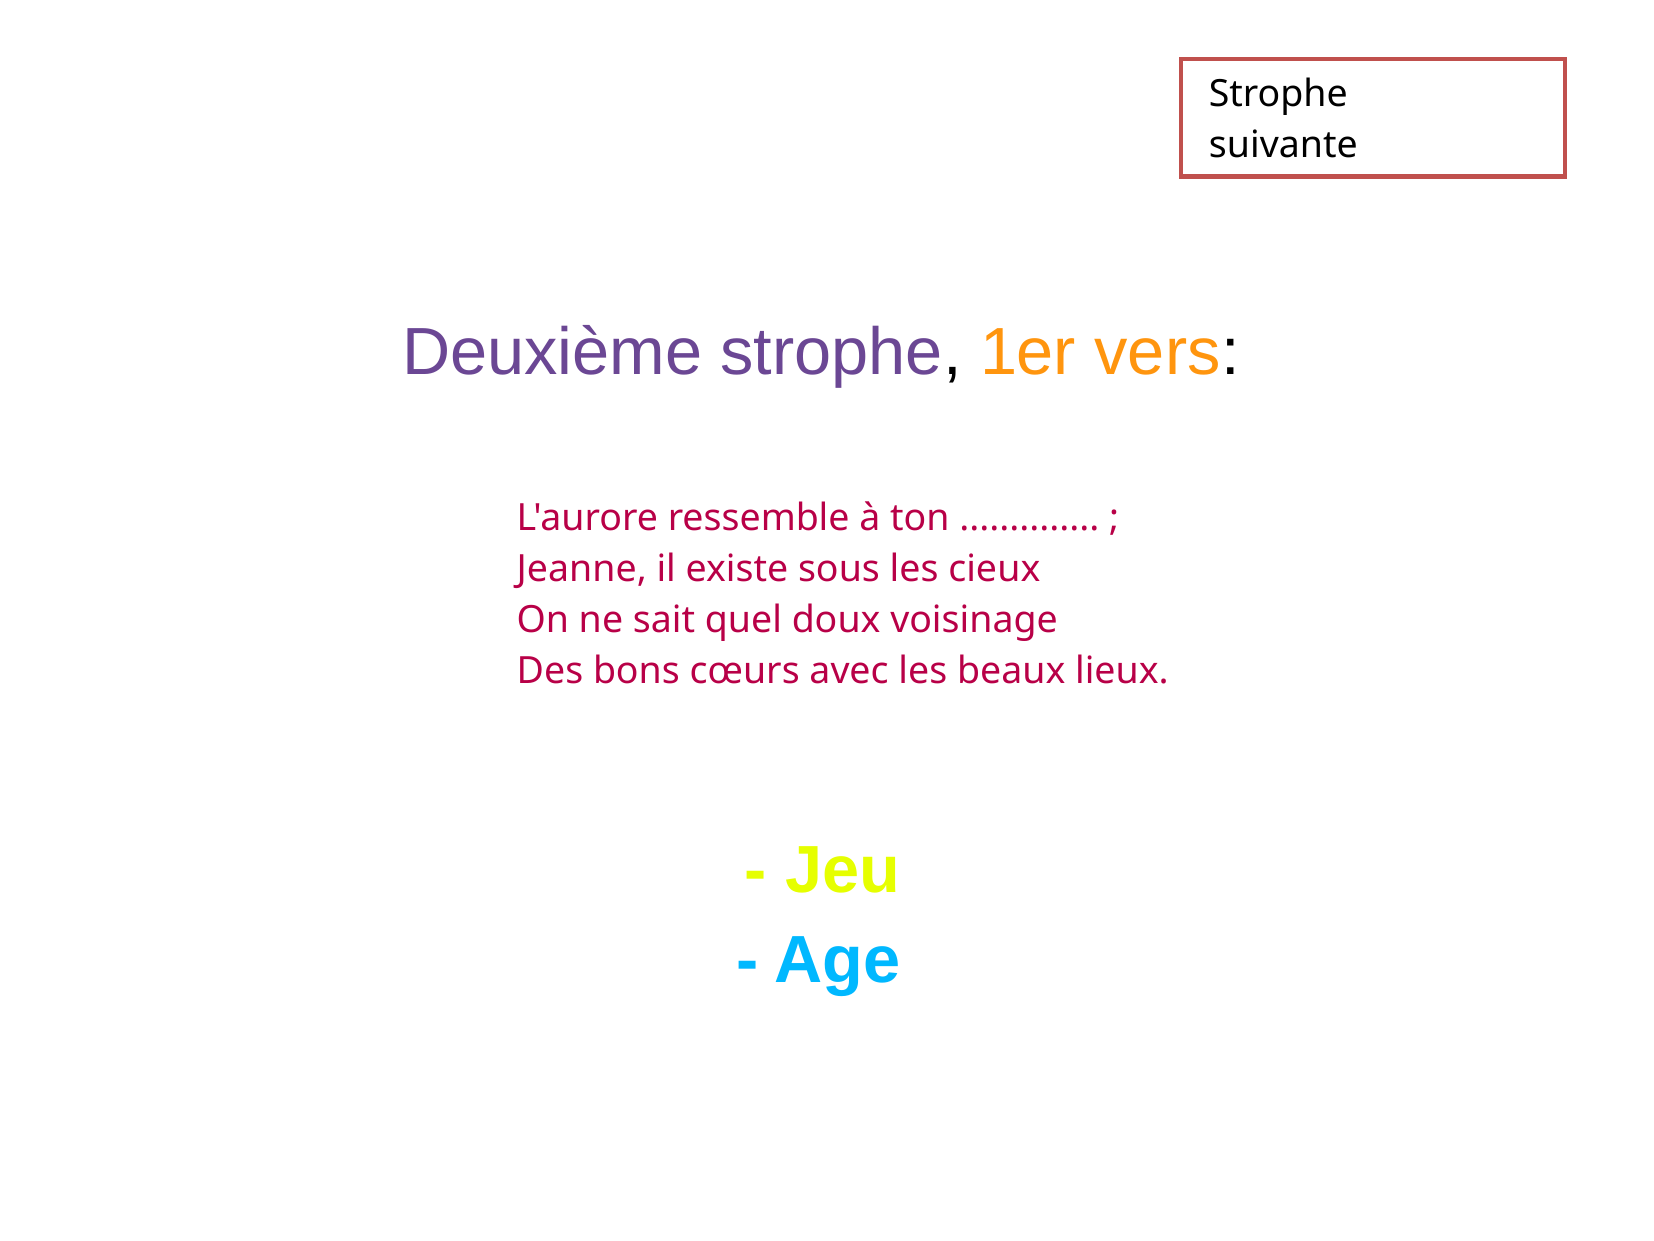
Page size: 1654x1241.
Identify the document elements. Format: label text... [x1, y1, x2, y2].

text_box L'aurore ressemble à ton .............. ; Jeanne, il existe sous les cieux On ne sait quel doux voisinage Des bons cœurs avec les beaux lieux. [501, 483, 1165, 700]
text_box - Jeu [730, 824, 916, 914]
subtitle Deuxième strophe, 1er vers: [76, 0, 1565, 986]
text_box - Age [721, 914, 916, 1004]
text_box Strophe suivante [1181, 58, 1565, 177]
